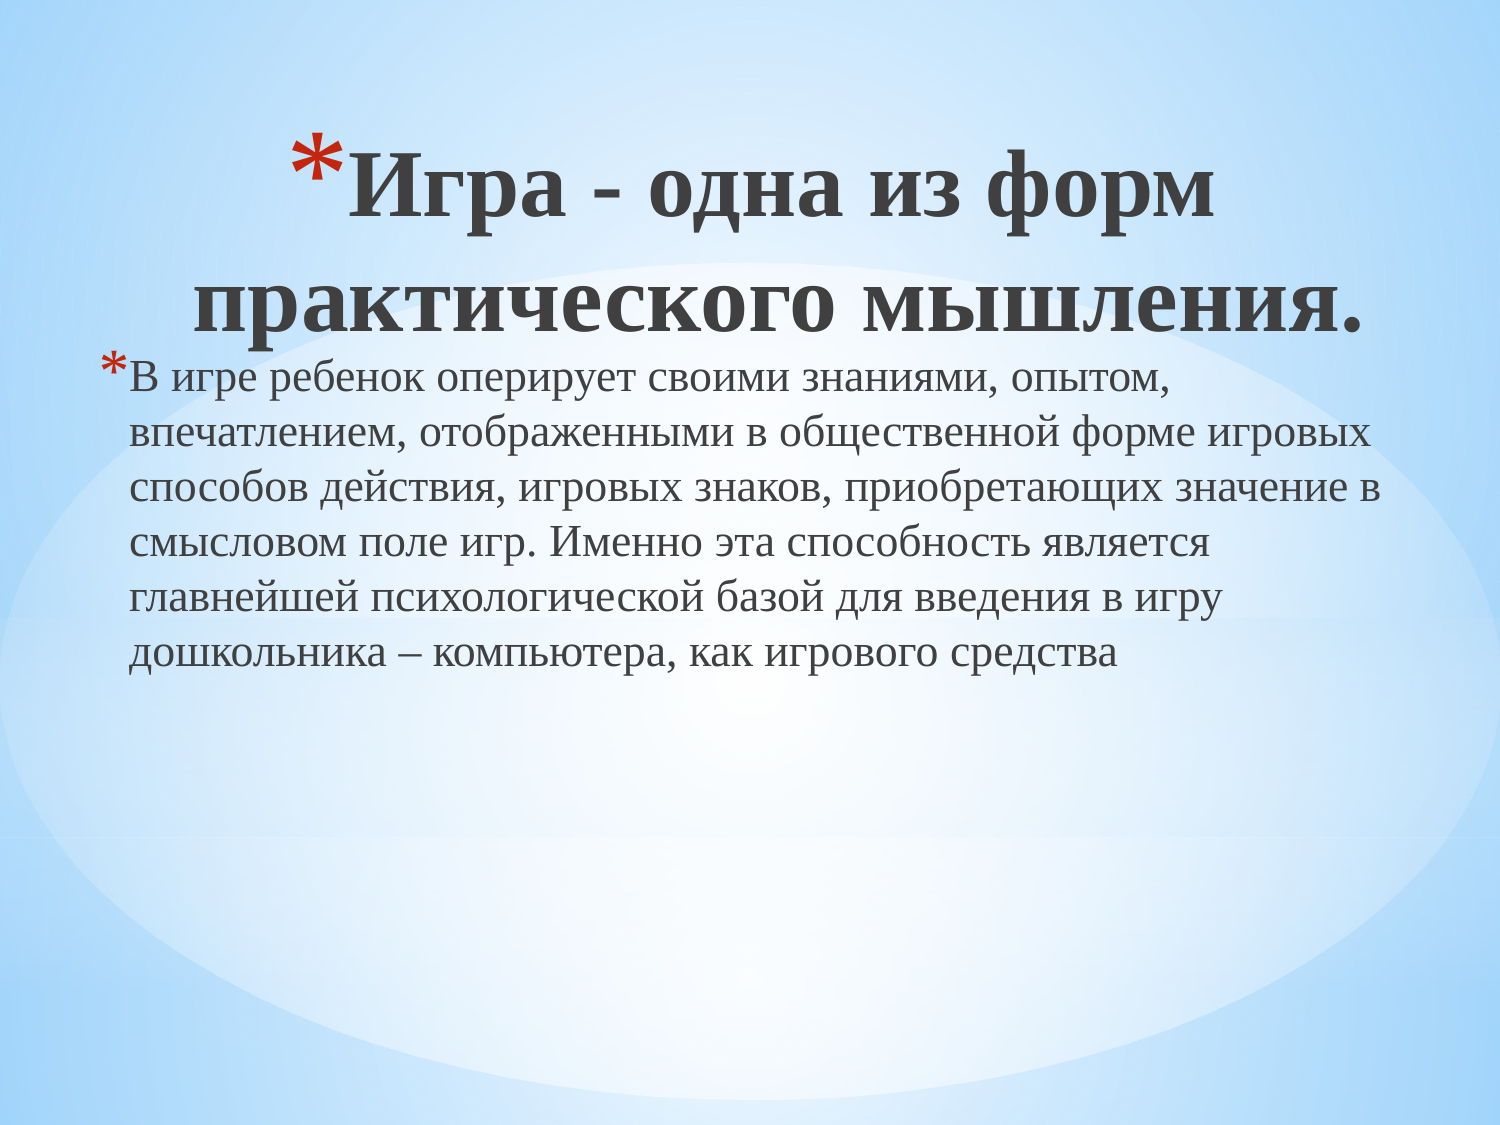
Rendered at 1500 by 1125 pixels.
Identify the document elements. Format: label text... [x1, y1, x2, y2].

list В игре ребенок оперирует своими знаниями, опытом, впечатлением, отображенными в общественной форме игровых способов действия, игровых знаков, приобретающих значение в смысловом поле игр. Именно эта способность является главнейшей психологической базой для введения в игру дошкольника – компьютера, как игрового средства [76, 338, 1438, 993]
title Игра - одна из форм практического мышления. [64, 113, 1440, 332]
